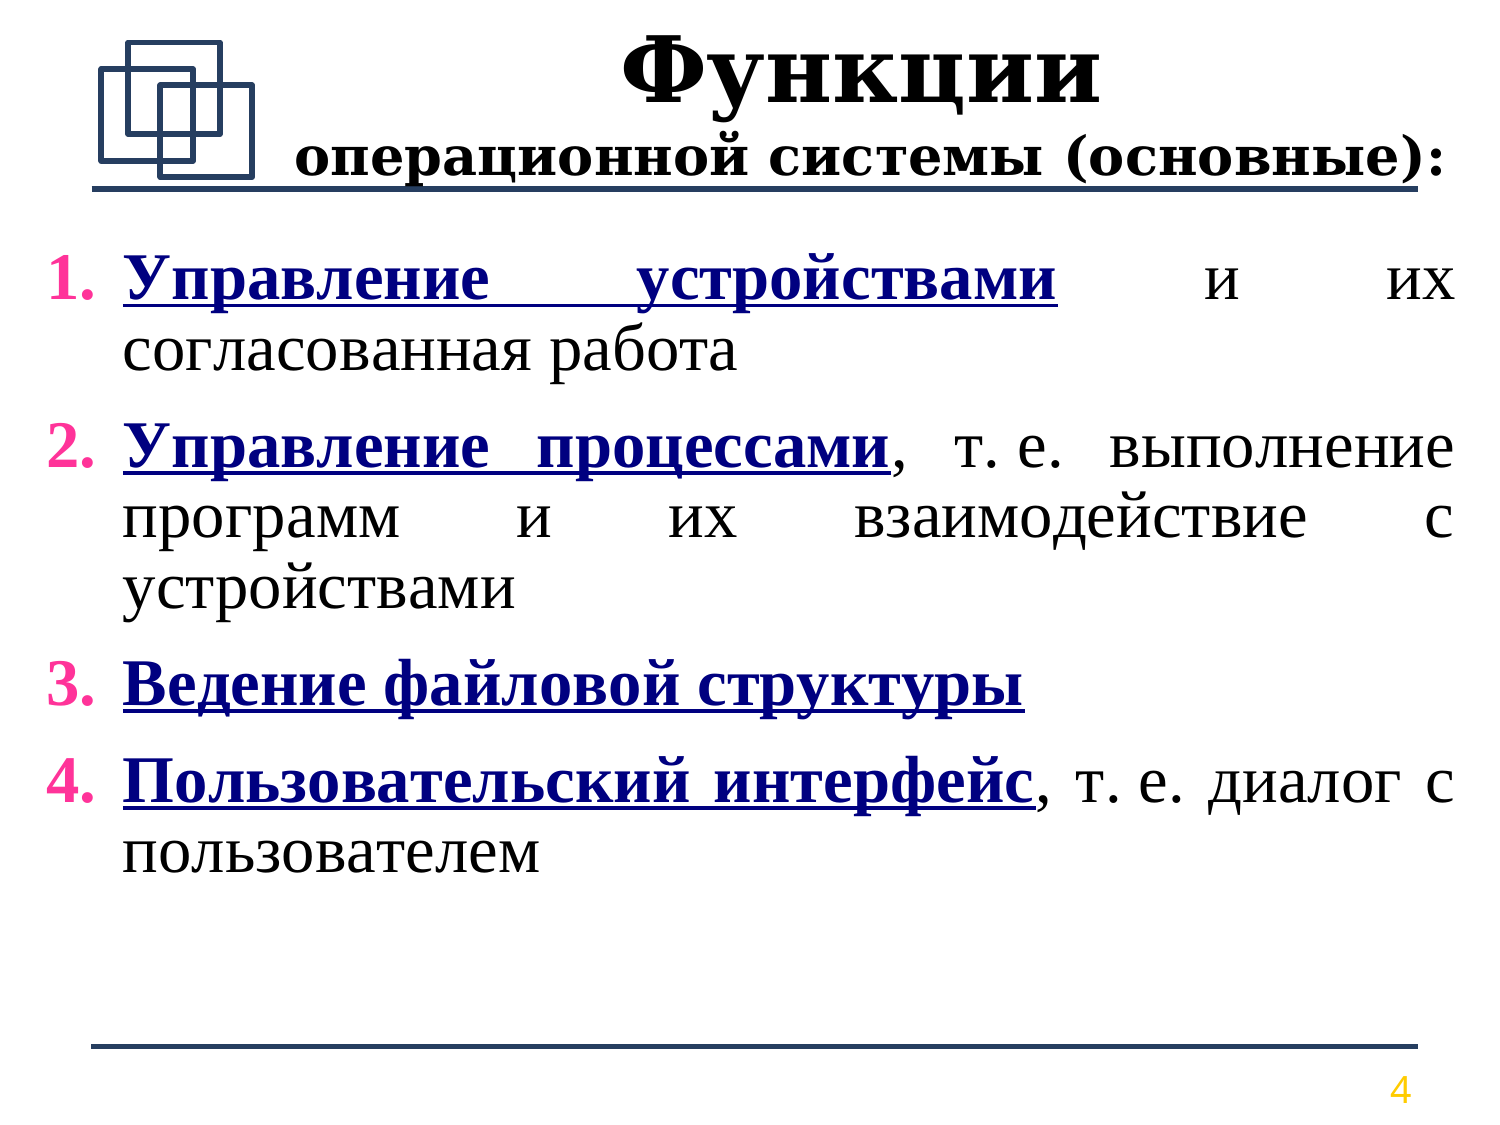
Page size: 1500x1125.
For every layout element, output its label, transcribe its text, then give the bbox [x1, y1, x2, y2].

text_box Функции операционной системы (основные): [265, 19, 1477, 178]
text_box Управление устройствами и их согласованная работа Управление процессами, т. е. выполнение программ и их взаимодействие с устройствами Ведение файловой структуры Пользовательский интерфейс, т. е. диалог с пользователем [0, 236, 1471, 1083]
